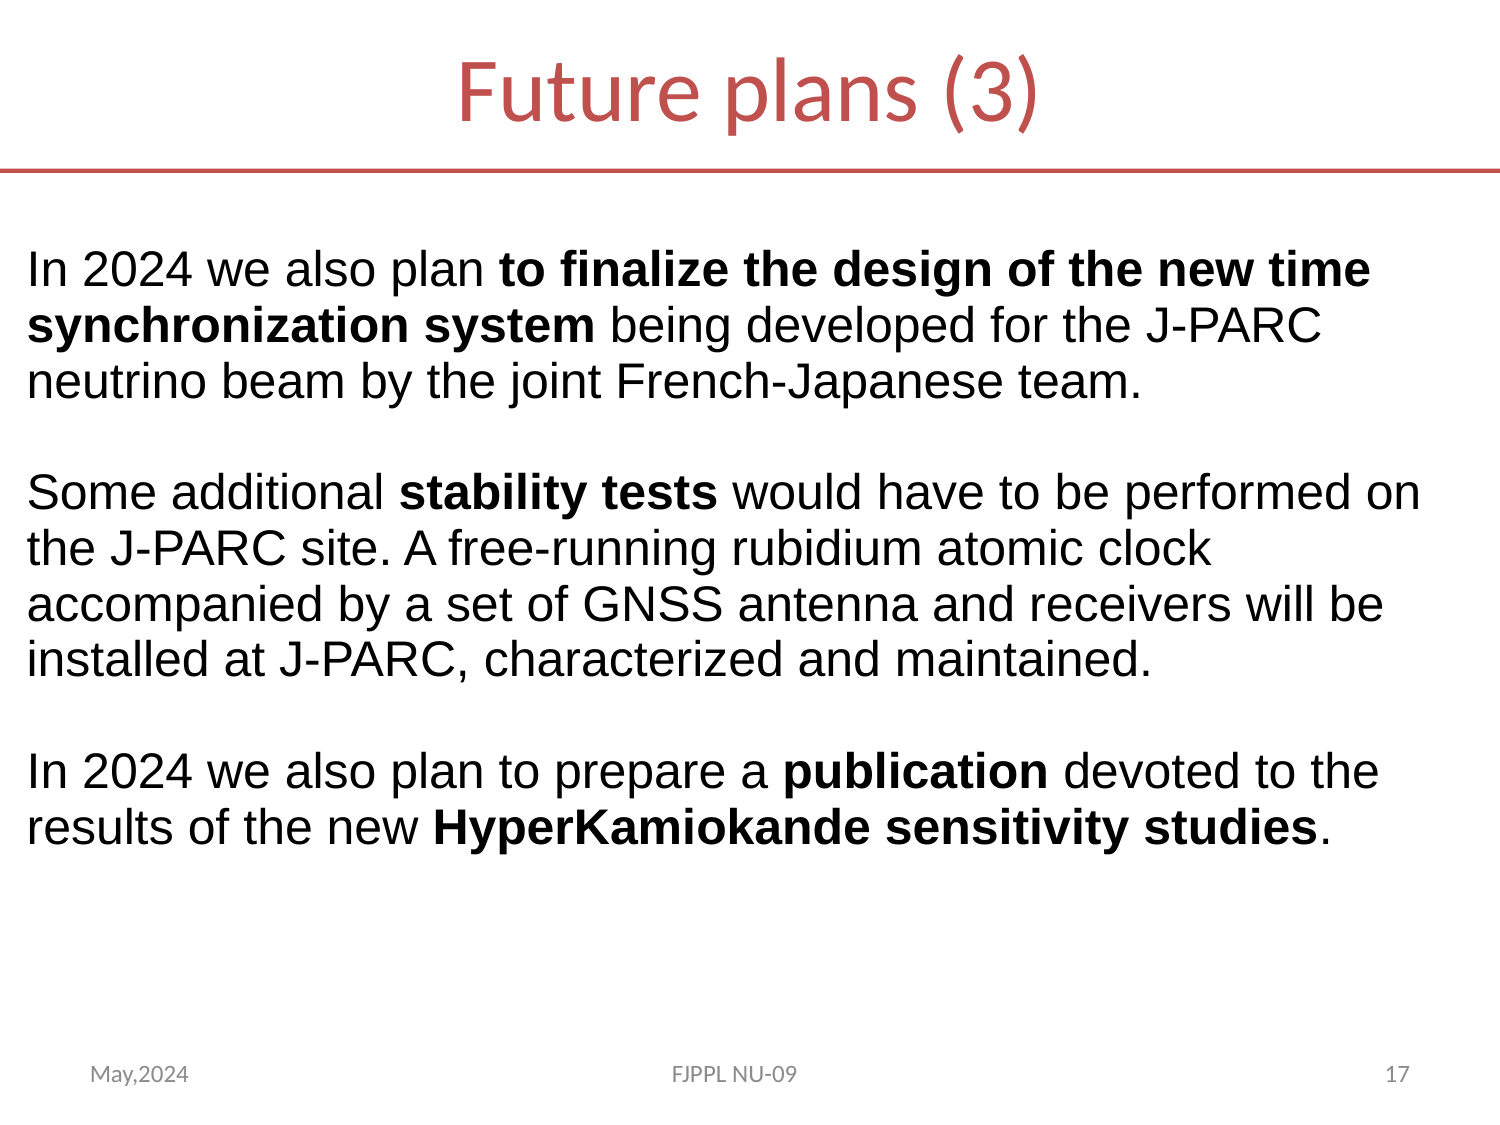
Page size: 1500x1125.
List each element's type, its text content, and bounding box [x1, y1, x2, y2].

text_box Future plans (3) [75, 29, 1425, 141]
text_box May,2024 [74, 1042, 425, 1103]
text_box FJPPL NU-09 [464, 1042, 1005, 1103]
text_box In 2024 we also plan to finalize the design of the new time synchronization system being developed for the J-PARC neutrino beam by the joint French-Japanese team. Some additional stability tests would have to be performed on the J-PARC site. A free-running rubidium atomic clock accompanied by a set of GNSS antenna and receivers will be installed at J-PARC, characterized and maintained. In 2024 we also plan to prepare a publication devoted to the results of the new HyperKamiokande sensitivity studies. [11, 234, 1484, 863]
text_box <number> [1074, 1042, 1425, 1103]
